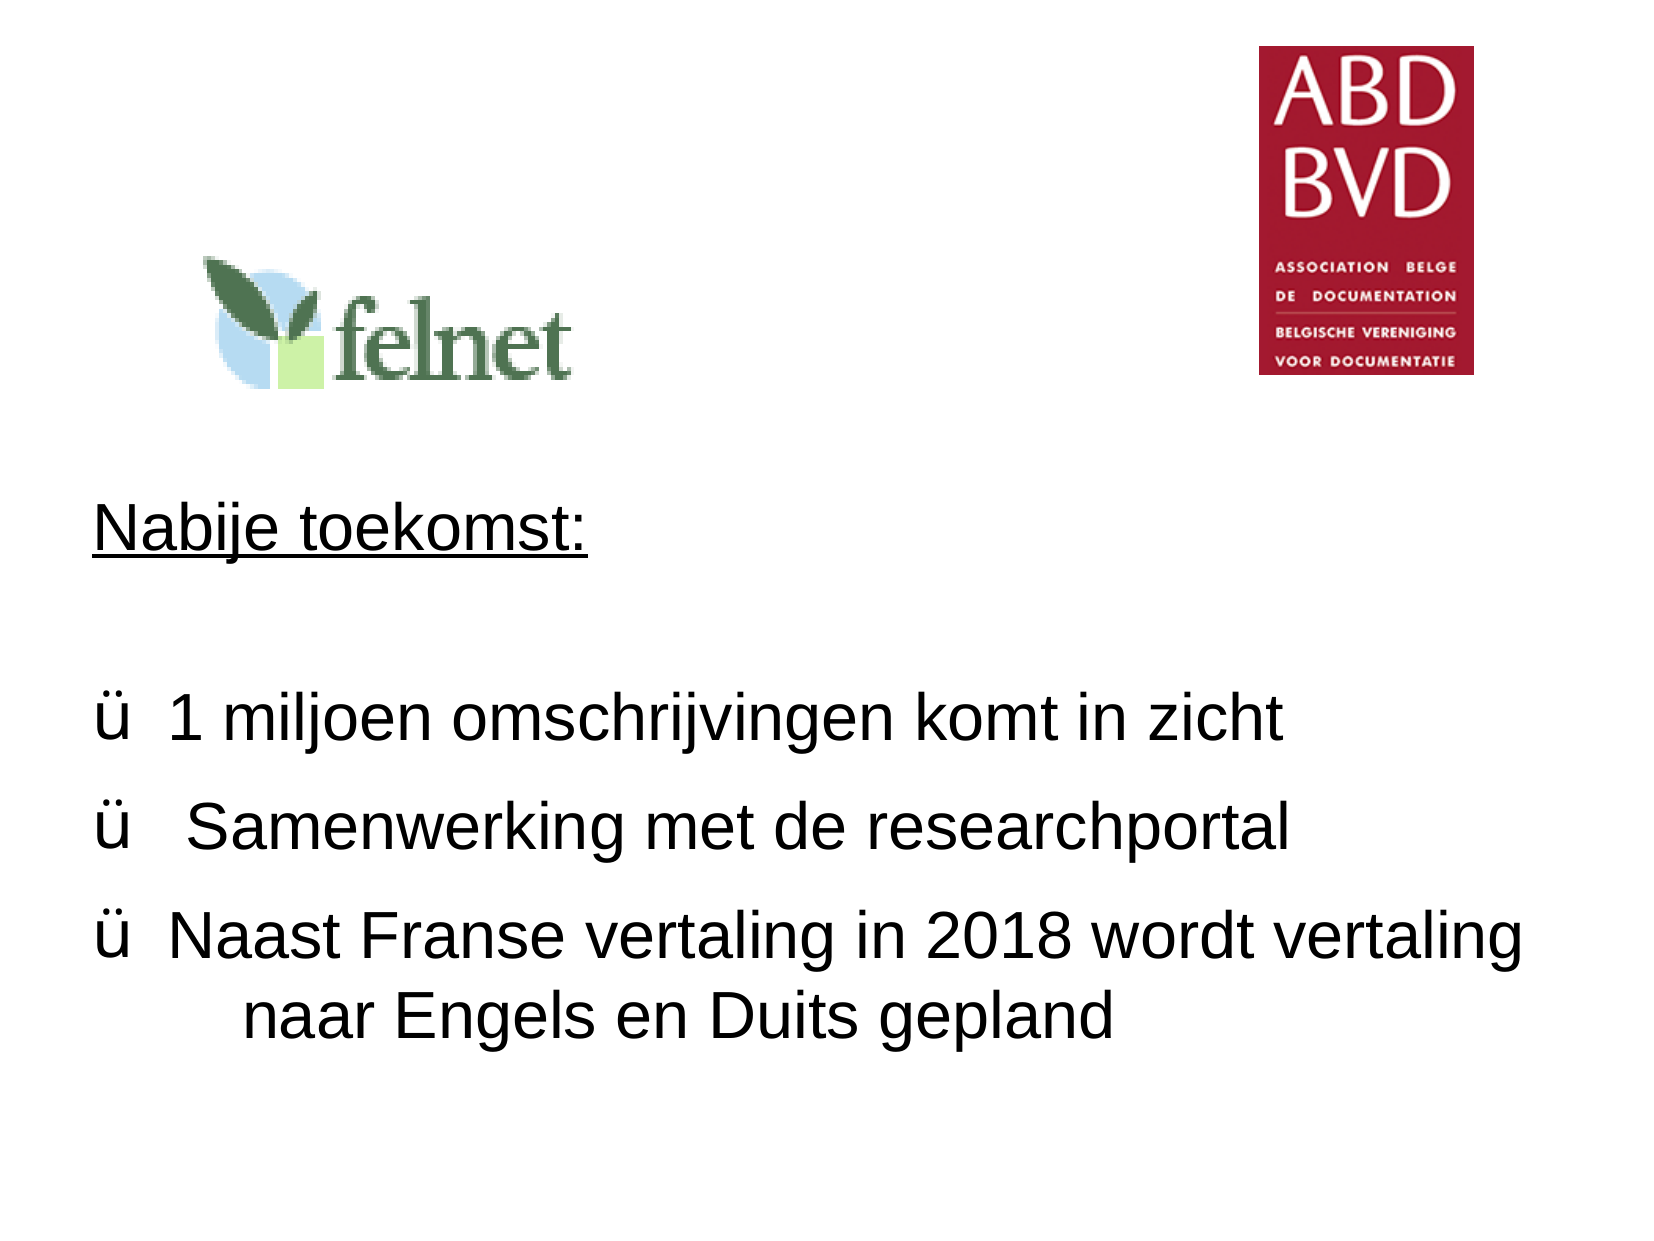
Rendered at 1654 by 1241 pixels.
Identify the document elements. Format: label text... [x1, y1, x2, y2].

list Nabije toekomst: 1 miljoen omschrijvingen komt in zicht Samenwerking met de researchportal Naast Franse vertaling in 2018 wordt vertaling naar Engels en Duits gepland [92, 374, 1581, 1193]
text_box [9, 43, 1571, 278]
picture [200, 234, 614, 407]
picture [1259, 46, 1474, 376]
